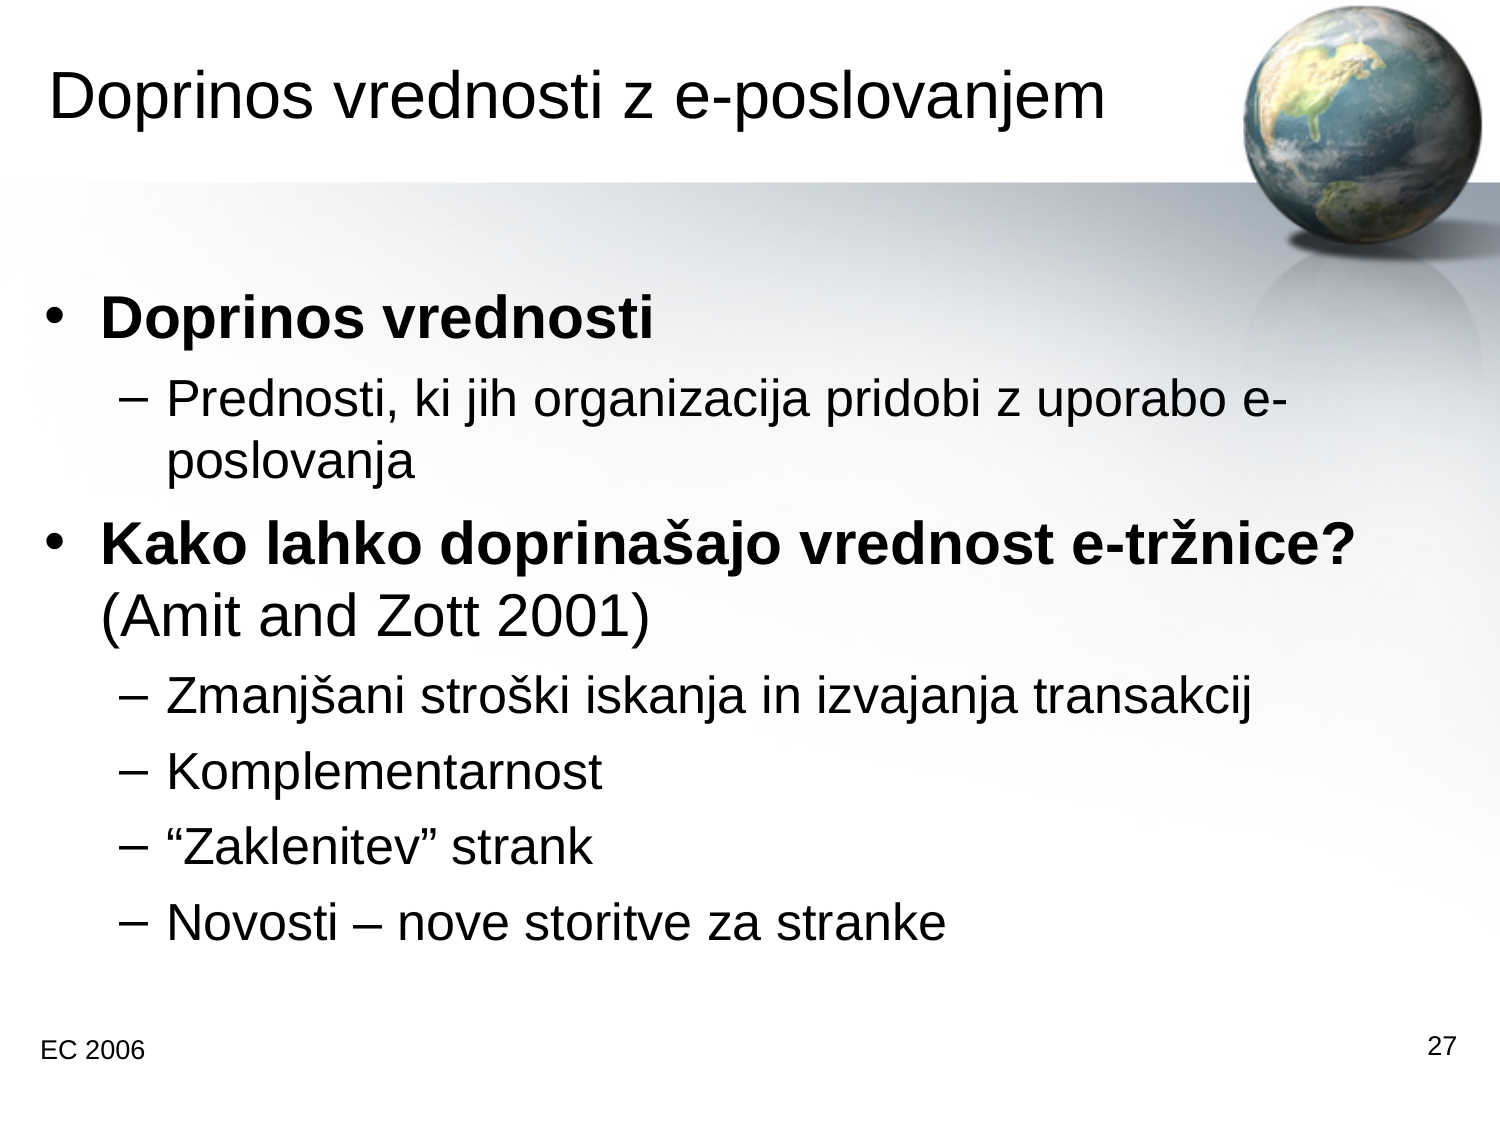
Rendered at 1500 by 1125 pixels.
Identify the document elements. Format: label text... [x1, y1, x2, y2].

text_box EC 2006 [25, 1025, 338, 1101]
picture [0, 0, 1500, 1125]
title Doprinos vrednosti z e-poslovanjem [33, 22, 1239, 162]
text_box <number> [1159, 1020, 1473, 1096]
list Doprinos vrednosti Prednosti, ki jih organizacija pridobi z uporabo e-poslovanja Kako lahko doprinašajo vrednost e-tržnice? (Amit and Zott 2001) Zmanjšani stroški iskanja in izvajanja transakcij Komplementarnost “Zaklenitev” strank Novosti – nove storitve za stranke [29, 271, 1471, 995]
